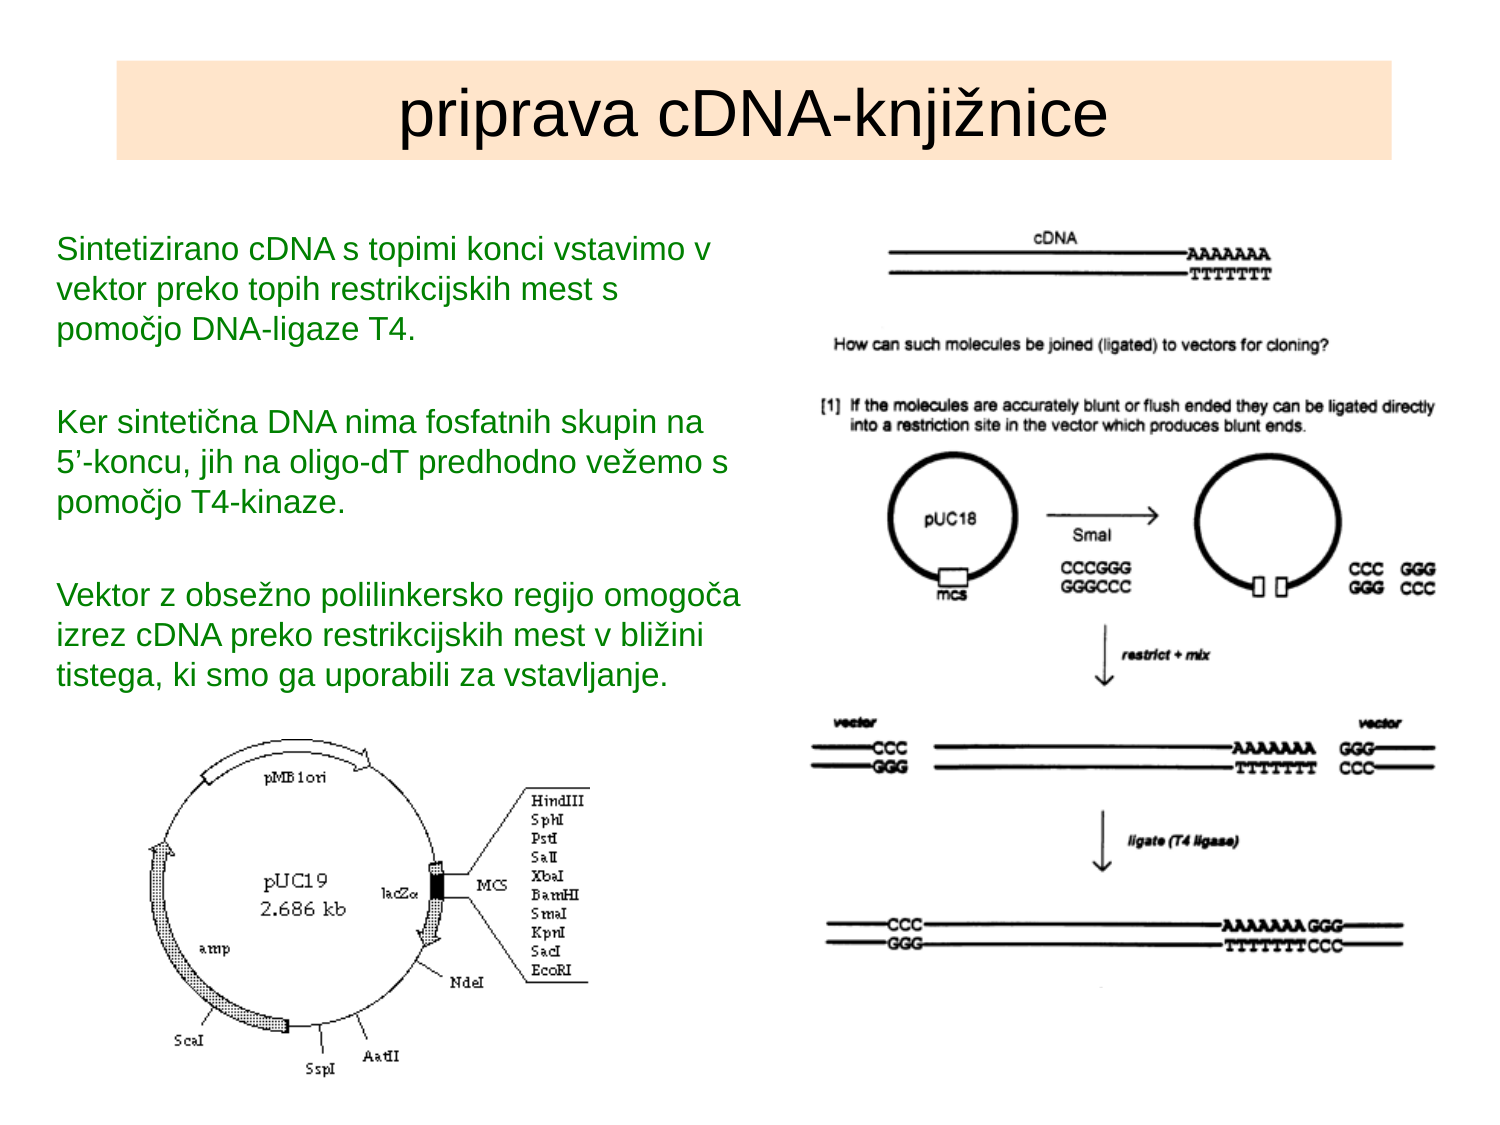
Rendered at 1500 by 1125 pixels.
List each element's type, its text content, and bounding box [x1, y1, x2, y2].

list Sintetizirano cDNA s topimi konci vstavimo v vektor preko topih restrikcijskih mest s pomočjo DNA-ligaze T4. Ker sintetična DNA nima fosfatnih skupin na 5’-koncu, jih na oligo-dT predhodno vežemo s pomočjo T4-kinaze. Vektor z obsežno polilinkersko regijo omogoča izrez cDNA preko restrikcijskih mest v bližini tistega, ki smo ga uporabili za vstavljanje. [41, 220, 761, 717]
picture [761, 208, 1463, 988]
title priprava cDNA-knjižnice [116, 60, 1392, 160]
picture [147, 739, 590, 1079]
